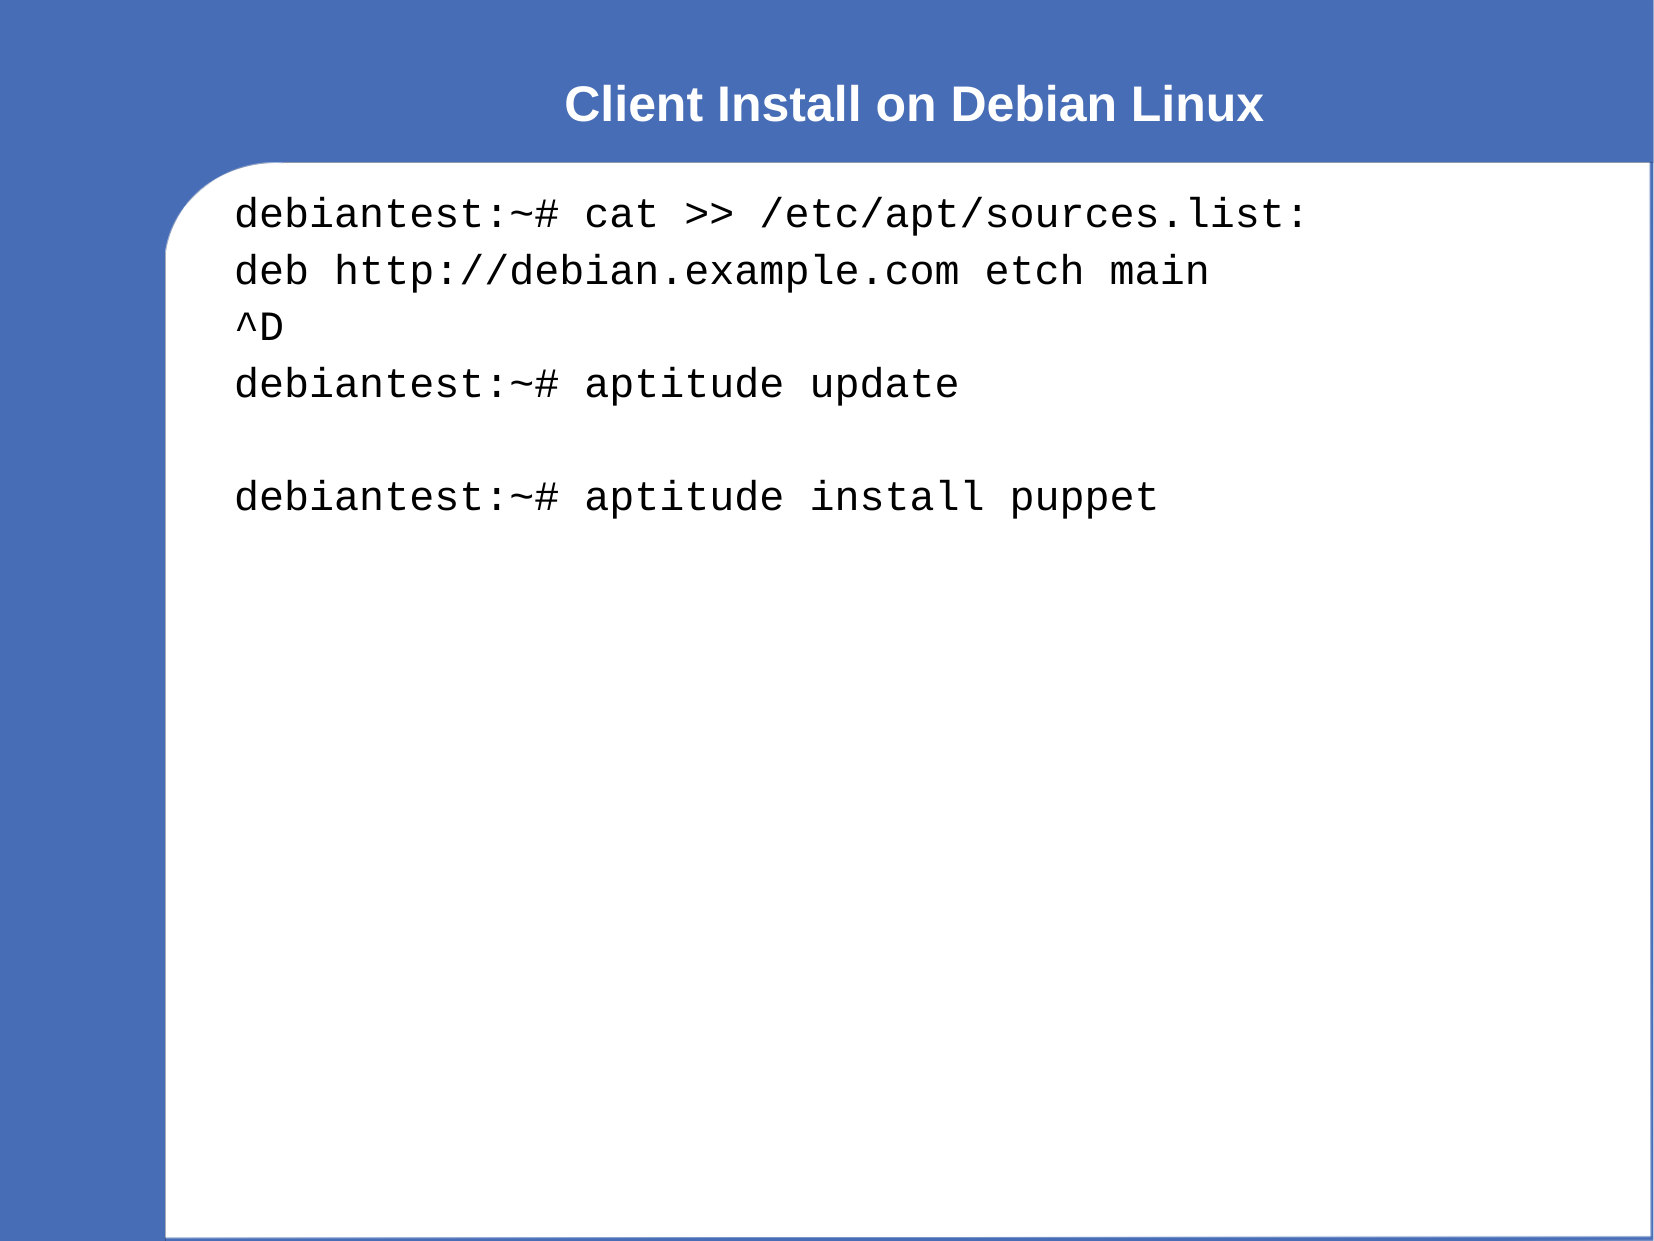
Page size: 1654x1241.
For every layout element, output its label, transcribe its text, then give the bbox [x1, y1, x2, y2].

list debiantest:~# cat >> /etc/apt/sources.list: deb http://debian.example.com etch main ^D debiantest:~# aptitude update debiantest:~# aptitude install puppet [234, 192, 1596, 1020]
picture [0, 0, 1654, 1241]
title Client Install on Debian Linux [234, 27, 1595, 181]
